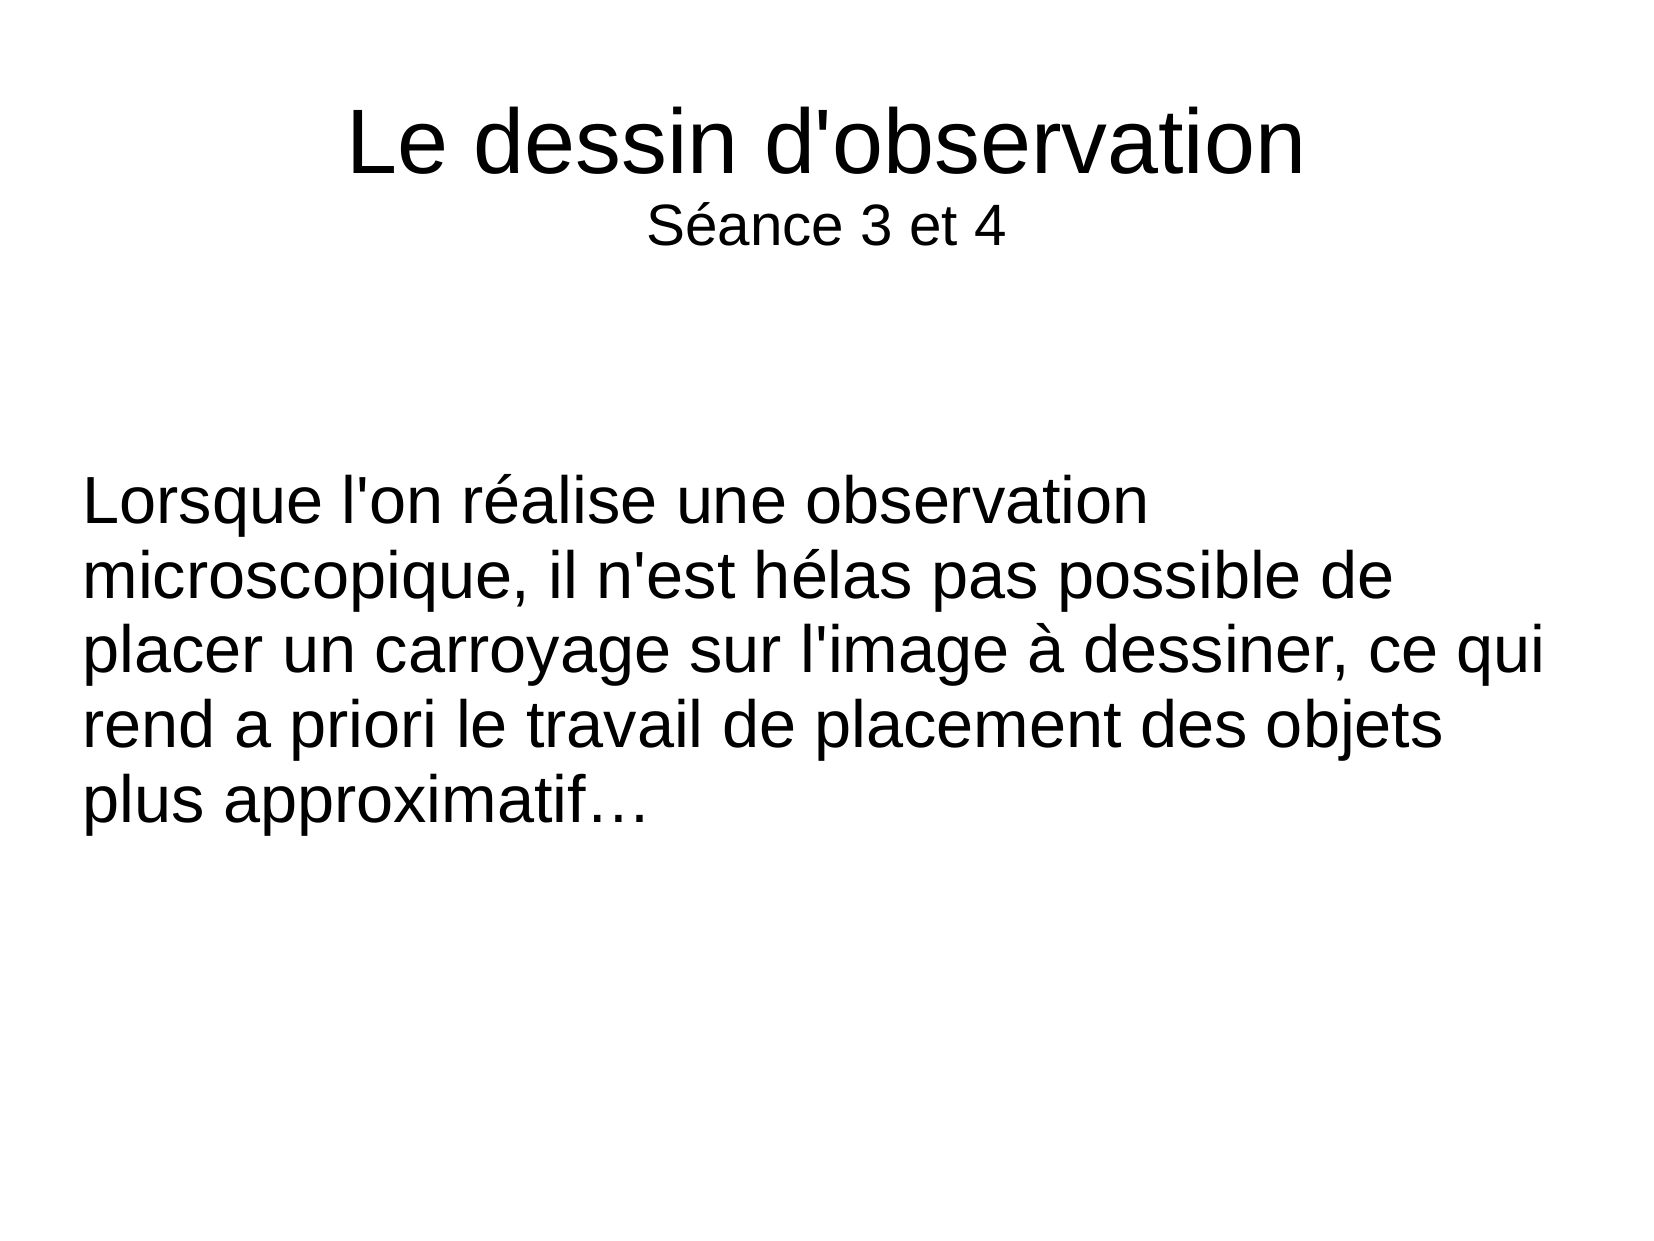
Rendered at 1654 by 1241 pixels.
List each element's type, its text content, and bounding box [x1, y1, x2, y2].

text_box [82, 290, 1571, 1010]
text_box Le dessin d'observation Séance 3 et 4 [82, 70, 1571, 278]
